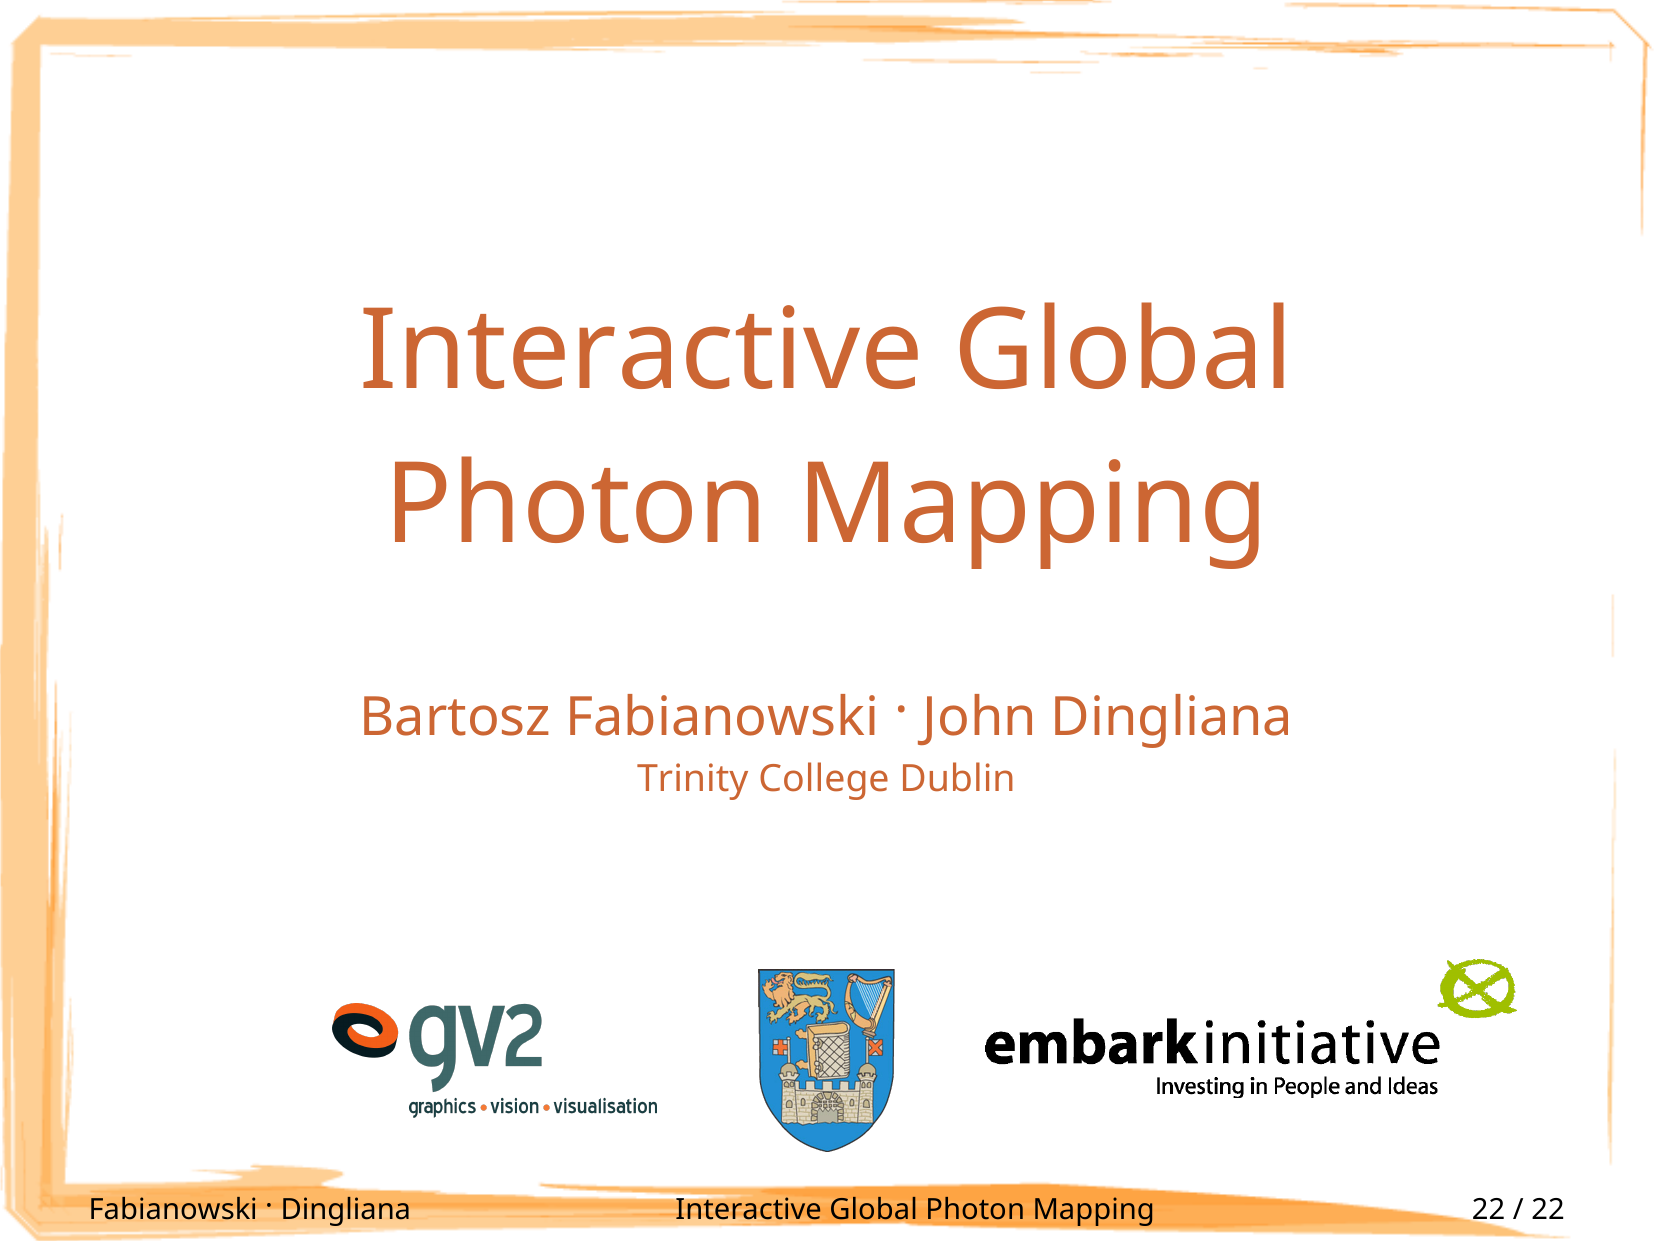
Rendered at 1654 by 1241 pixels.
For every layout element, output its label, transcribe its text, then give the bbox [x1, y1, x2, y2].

picture [0, 0, 1654, 1241]
text_box Interactive Global Photon Mapping Bartosz Fabianowski · John Dingliana Trinity College Dublin [82, 49, 1571, 1063]
